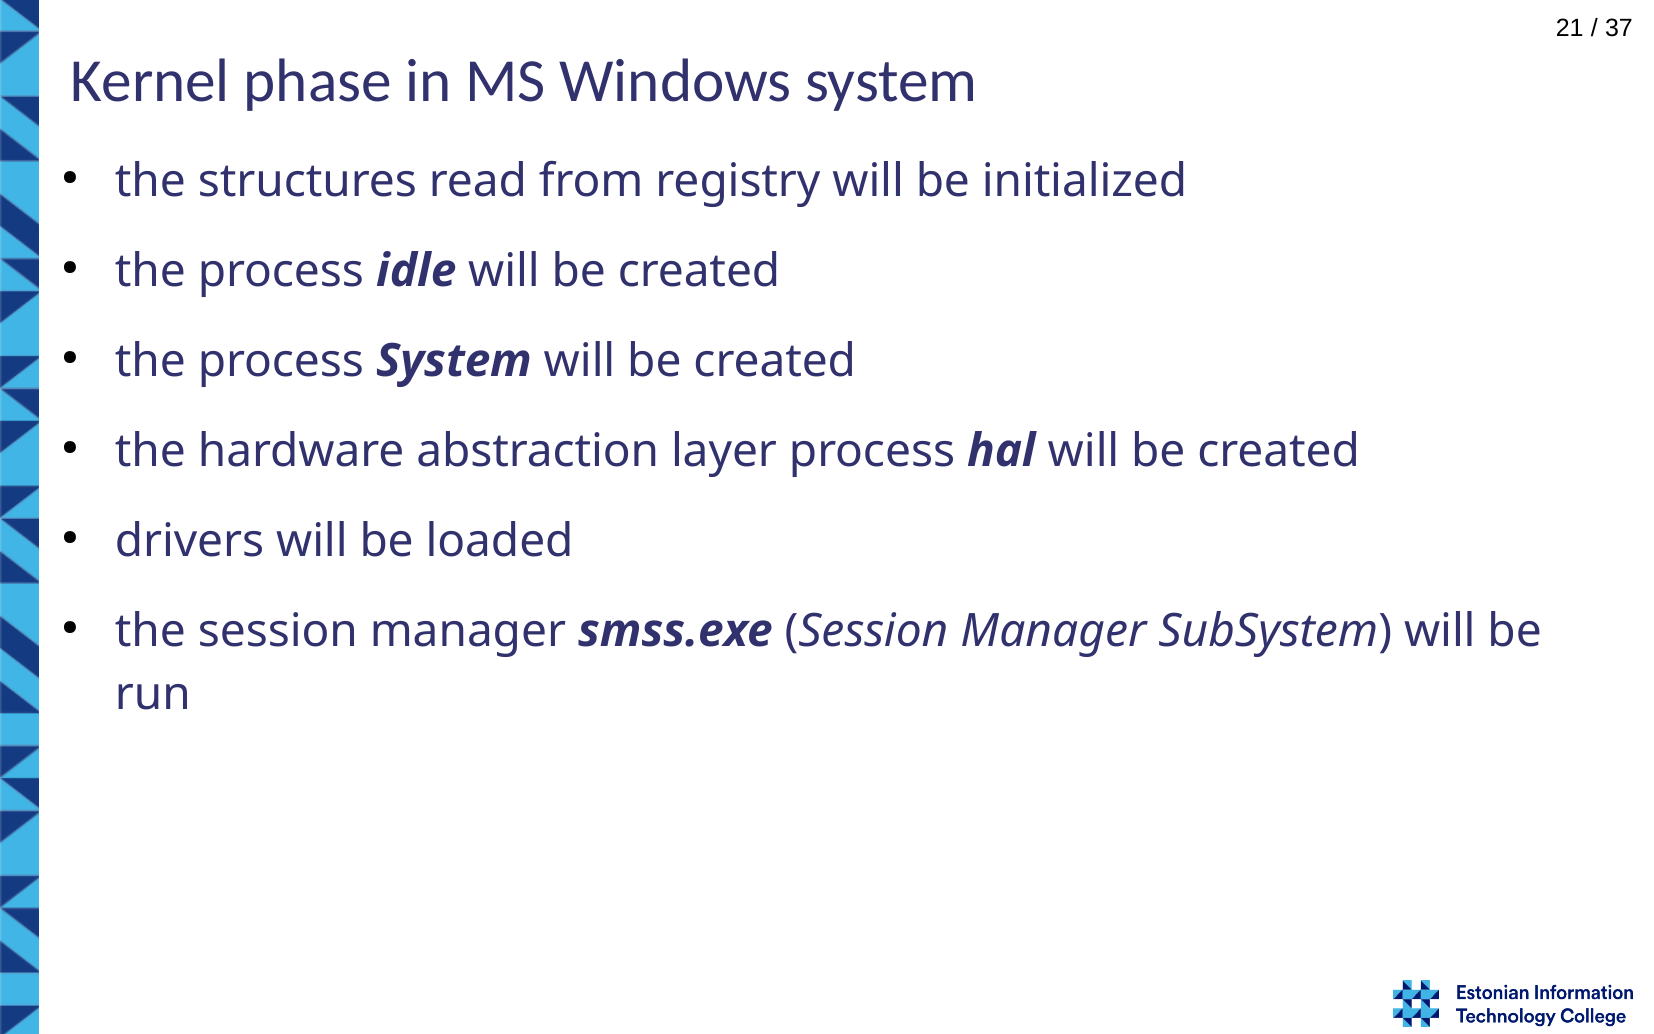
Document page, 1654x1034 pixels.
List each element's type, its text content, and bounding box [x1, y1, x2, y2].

list the structures read from registry will be initialized the process idle will be created the process System will be created the hardware abstraction layer process hal will be created drivers will be loaded the session manager smss.exe (Session Manager SubSystem) will be run [44, 147, 1611, 1012]
picture [1393, 980, 1633, 1027]
title Kernel phase in MS Windows system [70, 41, 1630, 130]
